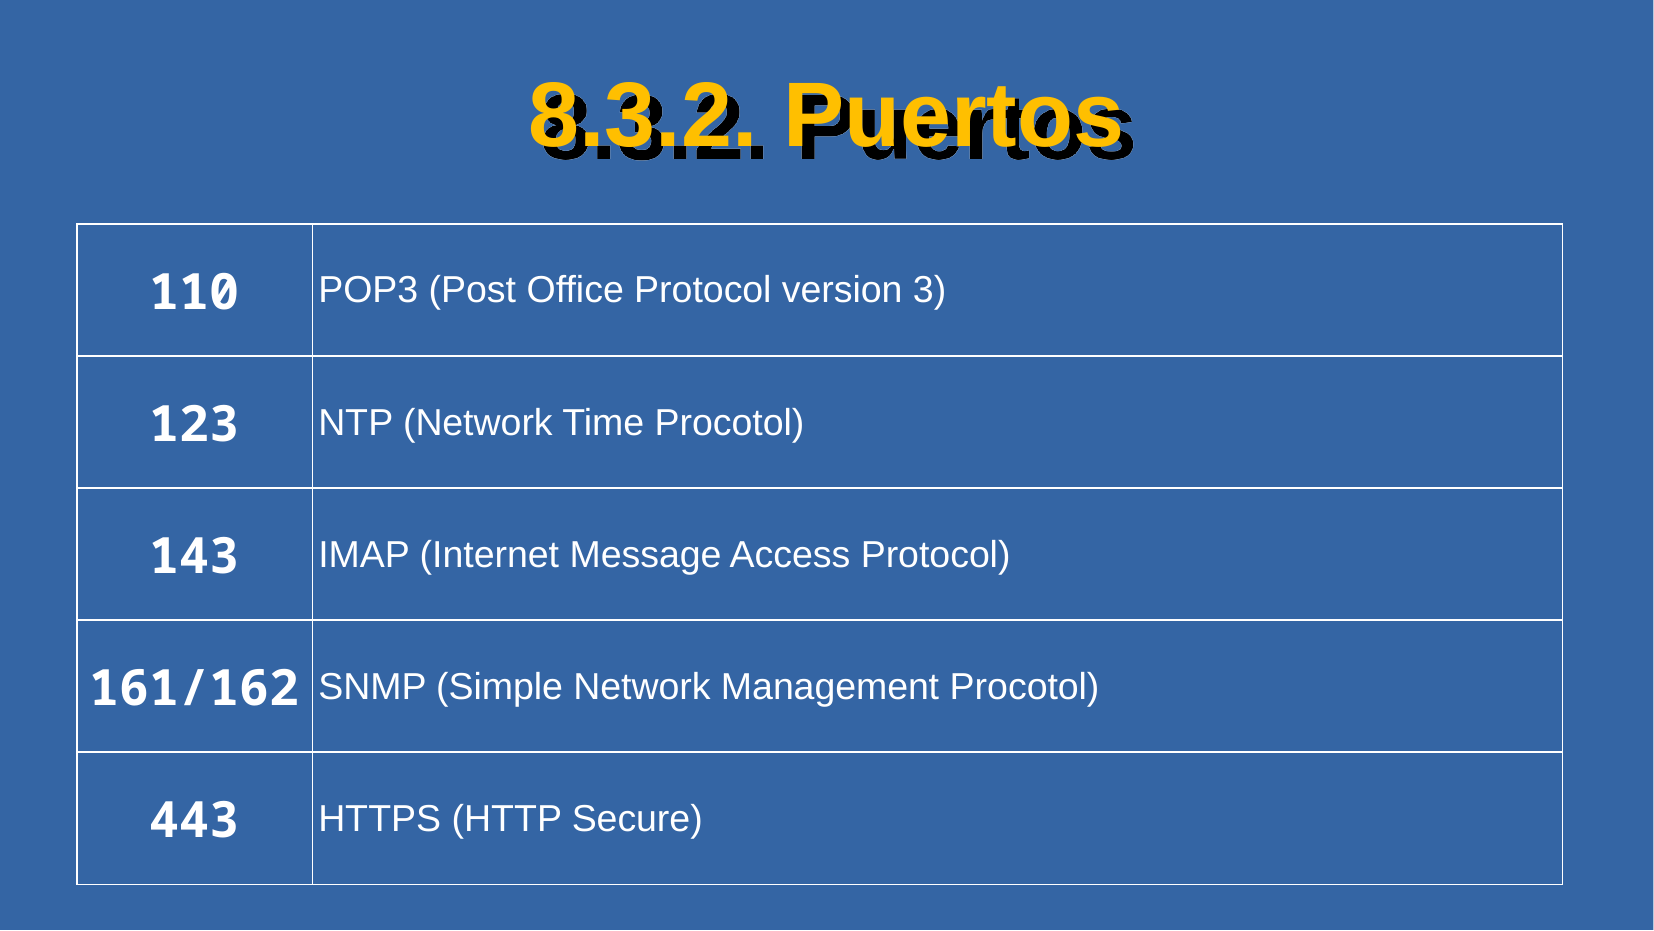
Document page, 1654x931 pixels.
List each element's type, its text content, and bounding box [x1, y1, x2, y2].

table_header POP3 (Post Office Protocol version 3) [313, 225, 1562, 355]
table_cell SNMP (Simple Network Management Procotol) [313, 621, 1562, 751]
table_header 110 [78, 225, 312, 355]
table_cell 161/162 [78, 621, 312, 751]
table_cell 123 [78, 357, 312, 487]
table_cell IMAP (Internet Message Access Protocol) [313, 489, 1562, 619]
table_cell 143 [78, 489, 312, 619]
table_cell HTTPS (HTTP Secure) [313, 753, 1562, 884]
table_cell NTP (Network Time Procotol) [313, 357, 1562, 487]
title 8.3.2. Puertos [82, 37, 1571, 193]
table_cell 443 [78, 753, 312, 884]
